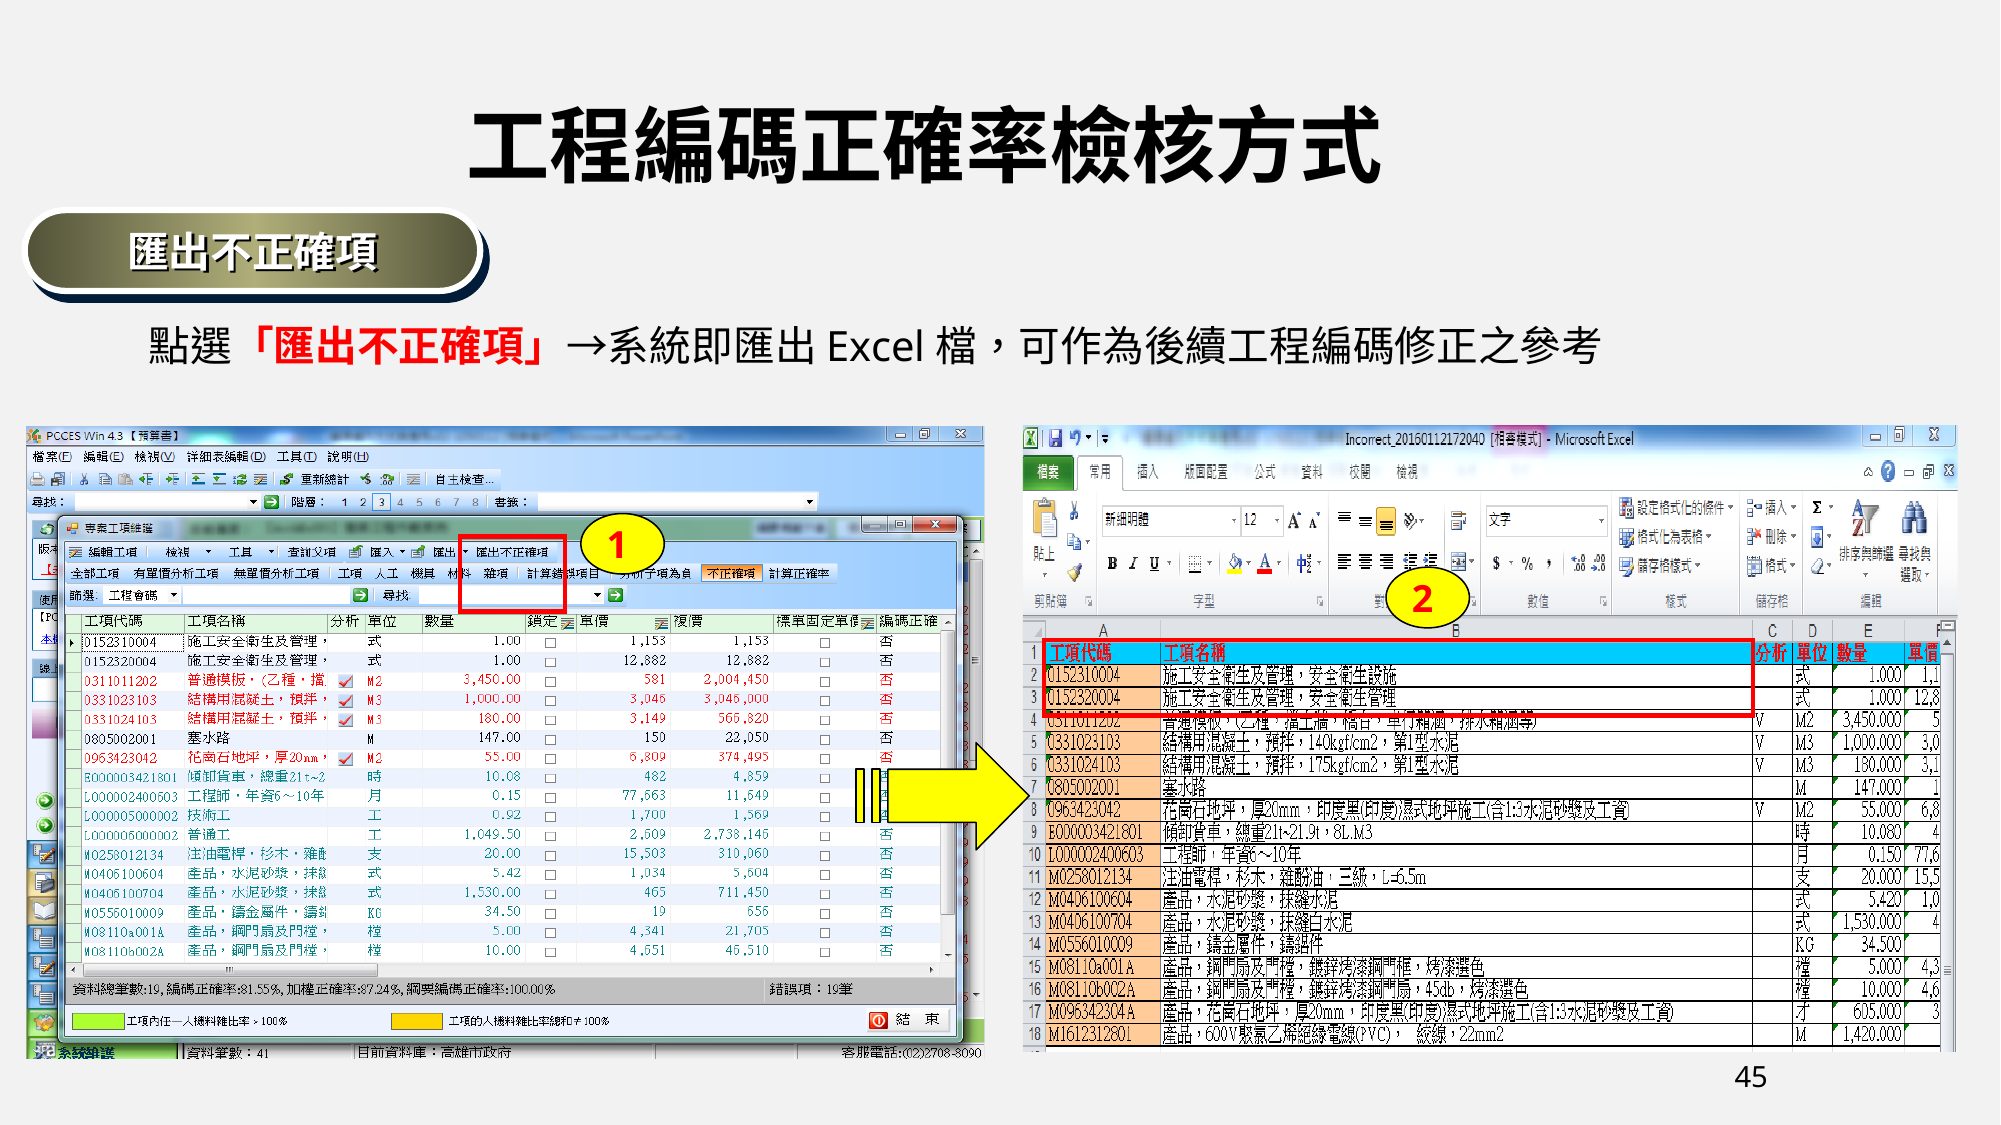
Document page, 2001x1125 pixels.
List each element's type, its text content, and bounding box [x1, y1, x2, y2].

text_box 1 [591, 513, 651, 575]
text_box 匯出不正確項 [24, 210, 481, 291]
text_box [580, 524, 591, 564]
picture [1022, 425, 1958, 1052]
text_box [1456, 575, 1470, 620]
text_box [651, 521, 665, 566]
text_box [460, 536, 566, 598]
text_box 工程編碼正確率檢核方式 [24, 84, 1825, 202]
text_box [1386, 577, 1396, 618]
text_box 2 [1396, 567, 1456, 629]
text_box 點選「匯出不正確項」→系統即匯出Excel檔，可作為後續工程編碼修正之參考 [134, 313, 1898, 378]
text_box [1044, 640, 1753, 701]
text_box 45 [1518, 1051, 1985, 1104]
picture [26, 426, 985, 1059]
text_box [855, 769, 864, 823]
text_box [887, 742, 1030, 850]
text_box [871, 769, 880, 823]
